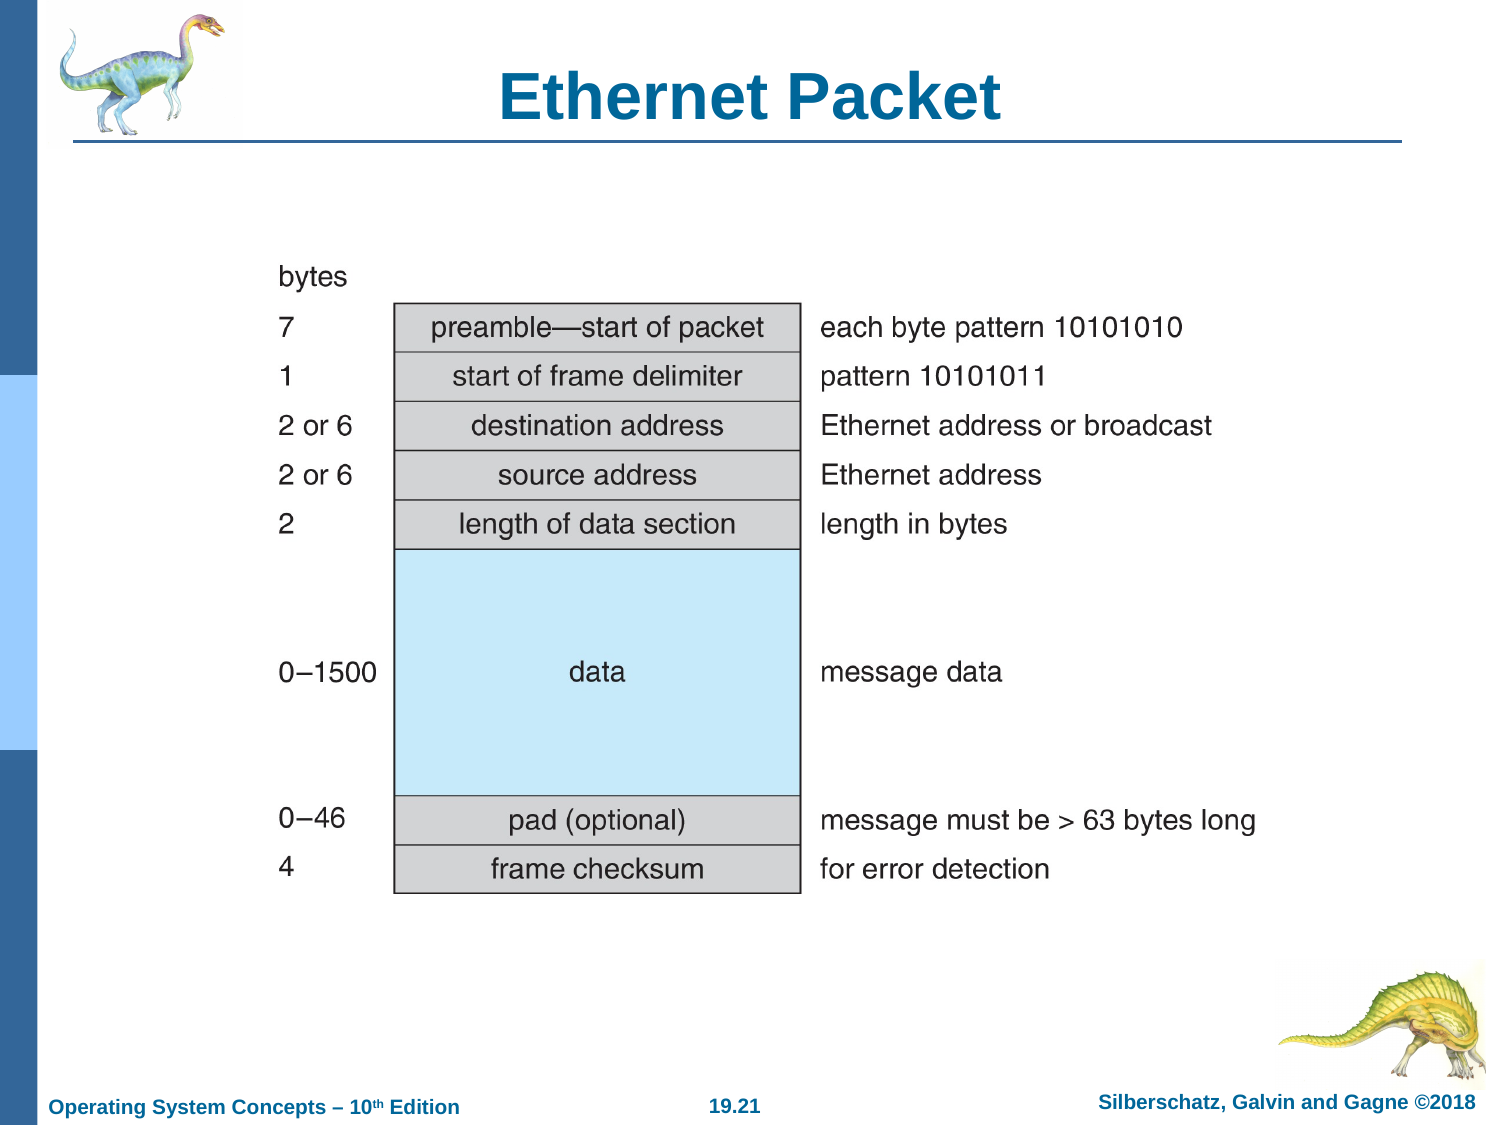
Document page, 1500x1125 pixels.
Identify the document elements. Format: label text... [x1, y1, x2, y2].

picture [46, 0, 243, 149]
picture [1275, 959, 1486, 1090]
picture [278, 262, 1256, 895]
title Ethernet Packet [75, 45, 1426, 141]
picture [1415, 1094, 1423, 1099]
